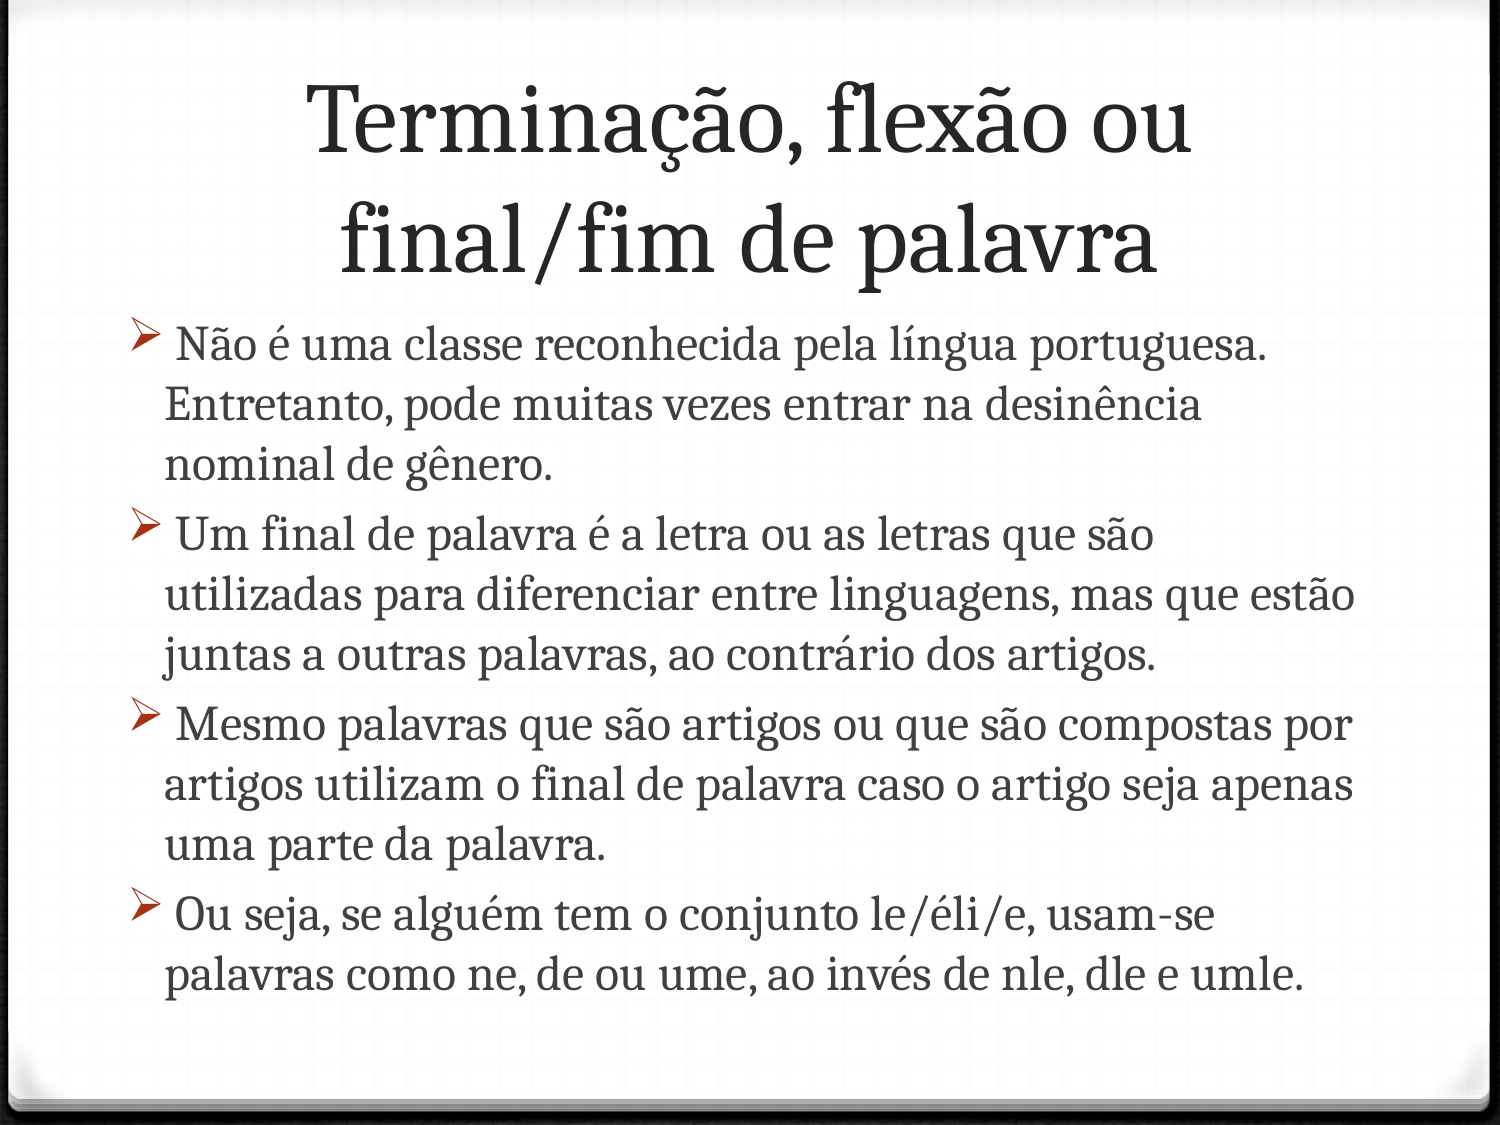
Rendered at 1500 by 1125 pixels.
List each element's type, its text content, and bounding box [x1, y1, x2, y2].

list Não é uma classe reconhecida pela língua portuguesa. Entretanto, pode muitas vezes entrar na desinência nominal de gênero. Um final de palavra é a letra ou as letras que são utilizadas para diferenciar entre linguagens, mas que estão juntas a outras palavras, ao contrário dos artigos. Mesmo palavras que são artigos ou que são compostas por artigos utilizam o final de palavra caso o artigo seja apenas uma parte da palavra. Ou seja, se alguém tem o conjunto le/éli/e, usam-se palavras como ne, de ou ume, ao invés de nle, dle e umle. [112, 302, 1376, 1059]
picture [0, 0, 1500, 1125]
title Terminação, flexão ou final/fim de palavra [90, 54, 1410, 292]
